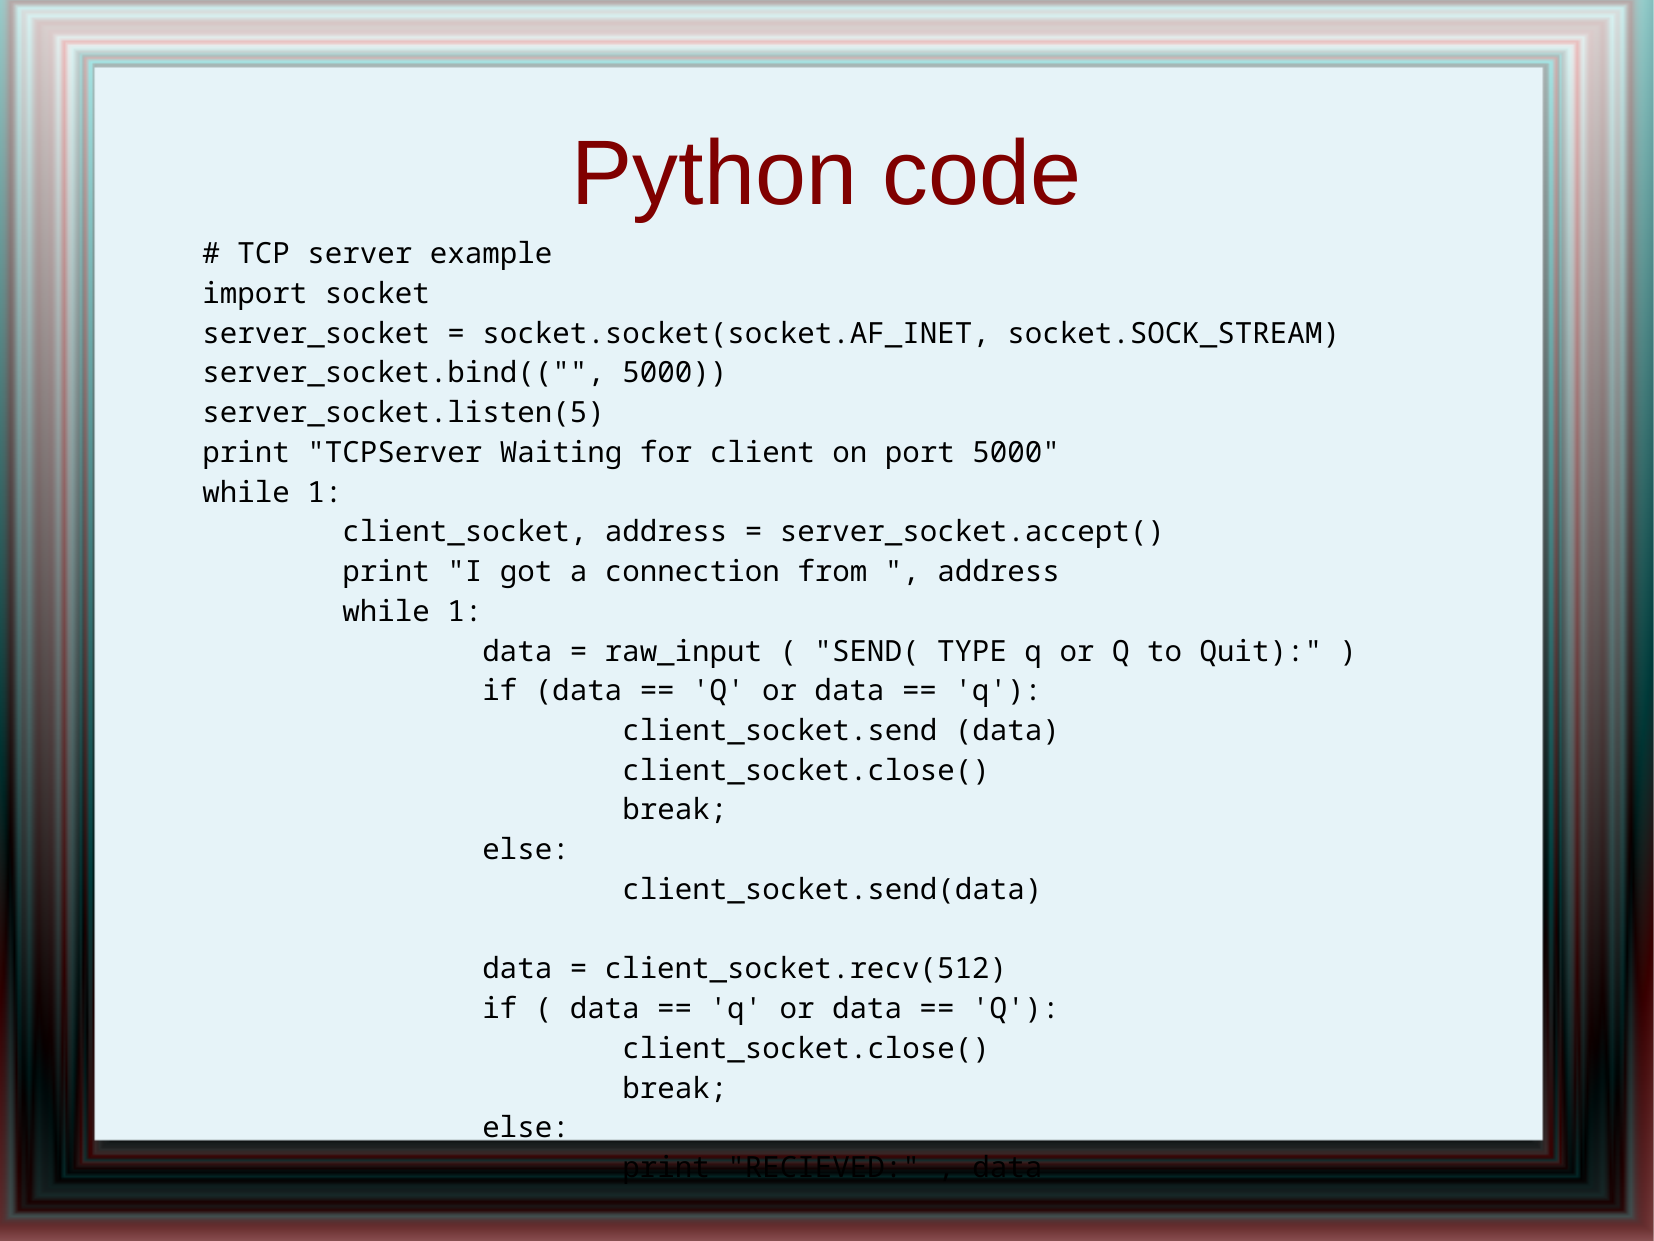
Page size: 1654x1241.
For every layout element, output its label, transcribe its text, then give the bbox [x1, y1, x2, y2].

picture [0, 0, 1654, 1241]
text_box # TCP server example import socket server_socket = socket.socket(socket.AF_INET, socket.SOCK_STREAM) server_socket.bind(("", 5000)) server_socket.listen(5) print "TCPServer Waiting for client on port 5000" while 1: client_socket, address = server_socket.accept() print "I got a connection from ", address while 1: data = raw_input ( "SEND( TYPE q or Q to Quit):" ) if (data == 'Q' or data == 'q'): client_socket.send (data) client_socket.close() break; else: client_socket.send(data) data = client_socket.recv(512) if ( data == 'q' or data == 'Q'): client_socket.close() break; else: print "RECIEVED:" , data [187, 225, 1538, 1126]
title Python code [118, 88, 1536, 257]
